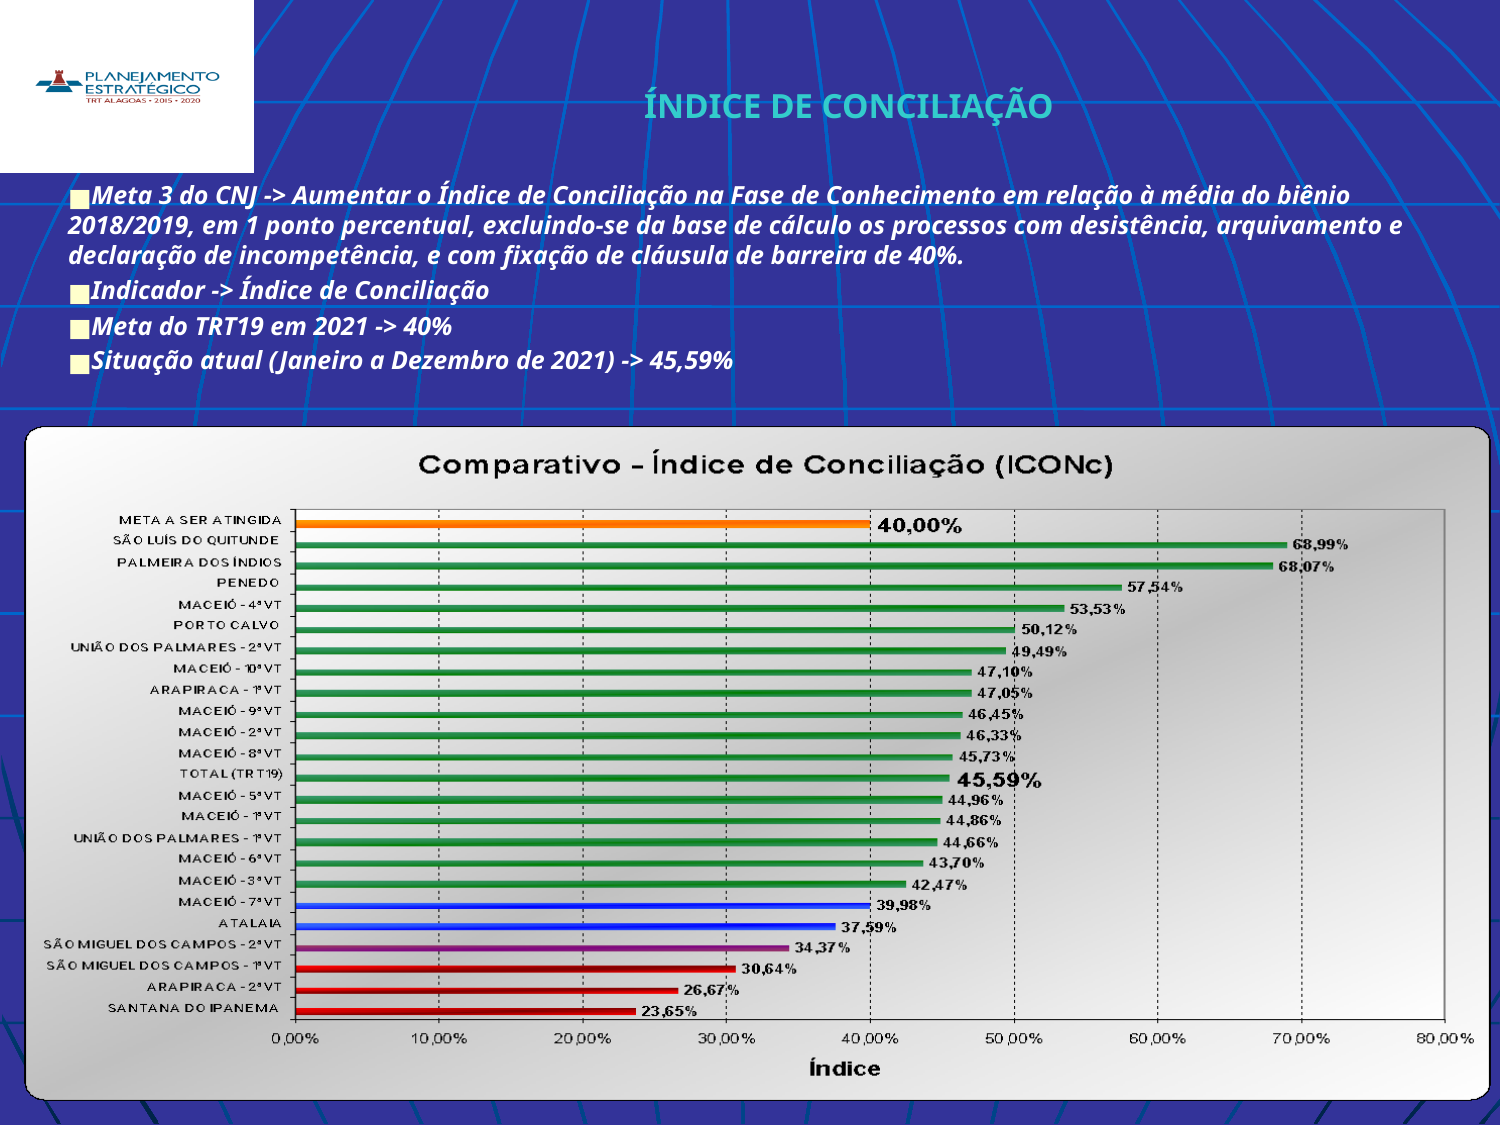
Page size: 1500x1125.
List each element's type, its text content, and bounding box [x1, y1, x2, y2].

picture [17, 420, 1500, 1106]
text_box Meta 3 do CNJ -> Aumentar o Índice de Conciliação na Fase de Conhecimento em relação à média do biênio 2018/2019, em 1 ponto percentual, excluindo-se da base de cálculo os processos com desistência, arquivamento e declaração de incompetência, e com fixação de cláusula de barreira de 40%. Indicador -> Índice de Conciliação Meta do TRT19 em 2021 -> 40% Situação atual (Janeiro a Dezembro de 2021) -> 45,59% [53, 172, 1459, 420]
text_box ÍNDICE DE CONCILIAÇÃO [254, 78, 1448, 134]
picture [0, 0, 254, 173]
